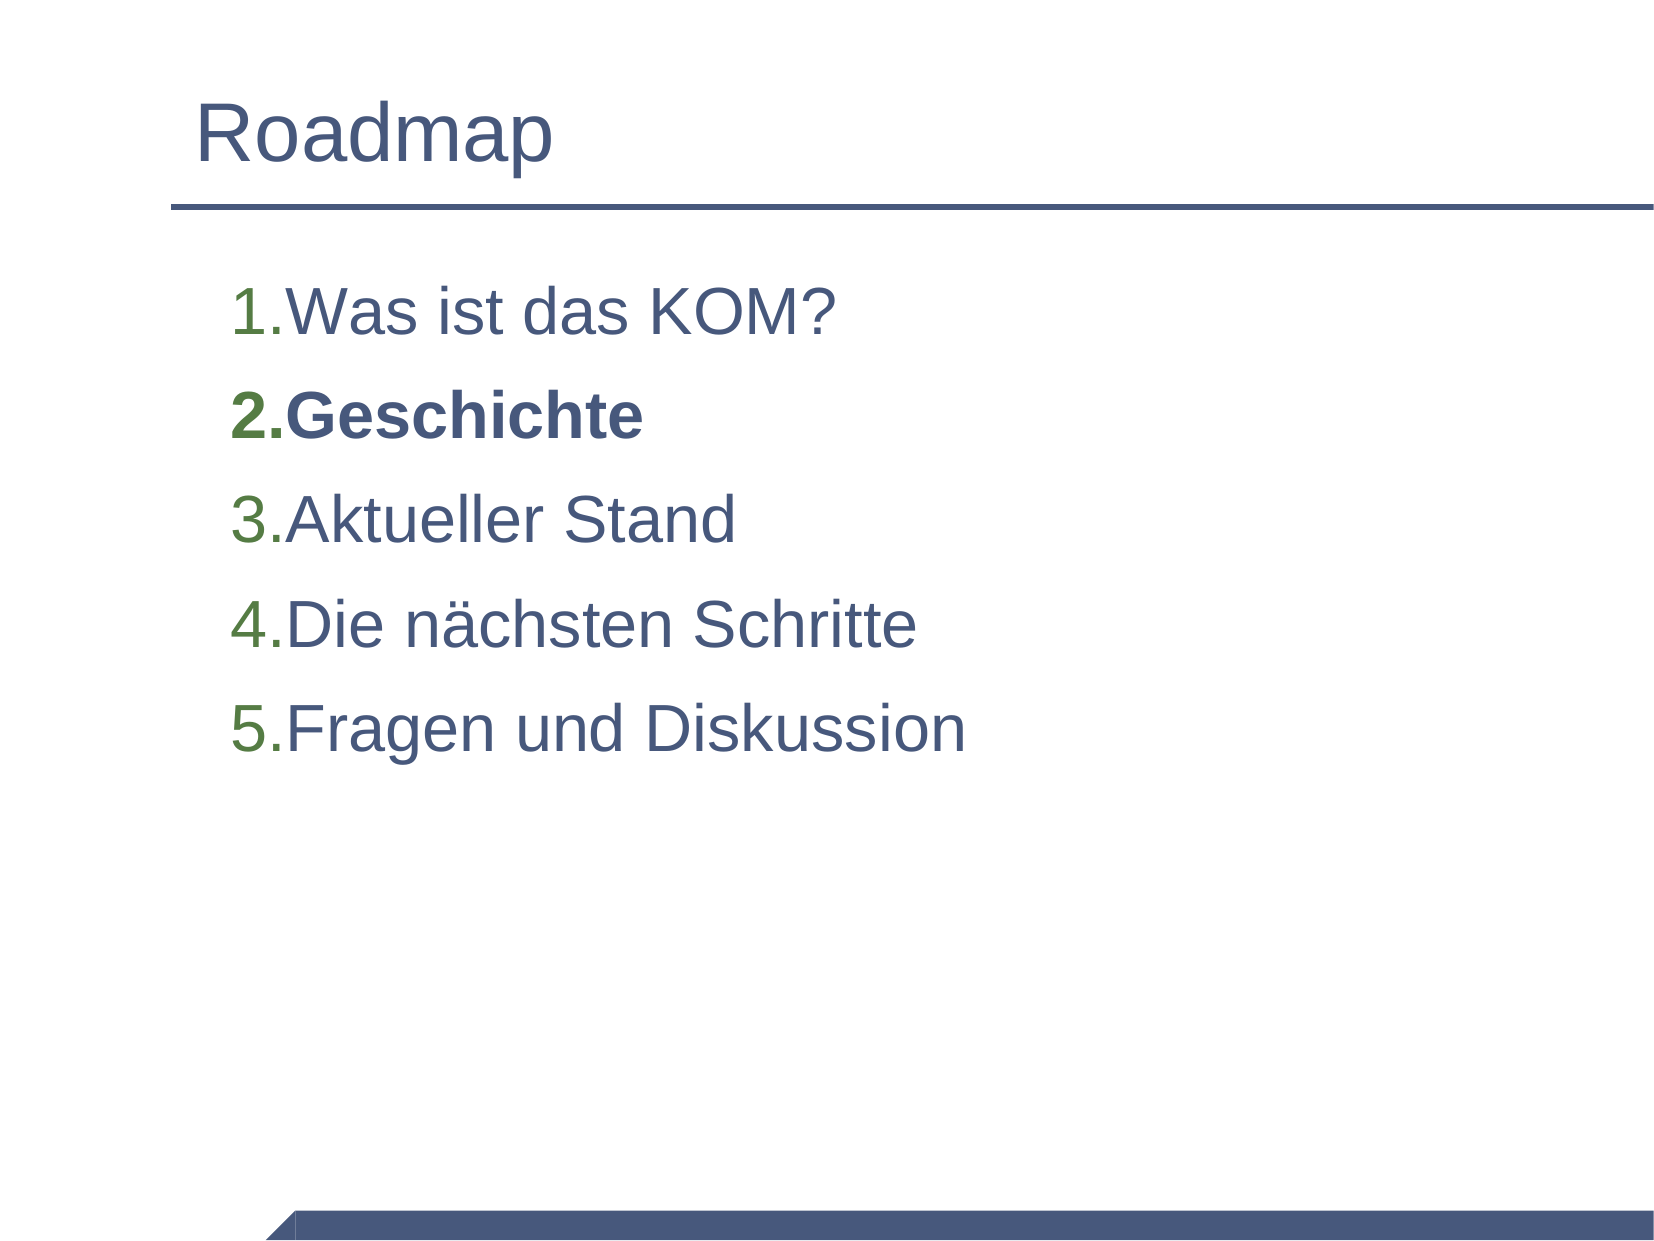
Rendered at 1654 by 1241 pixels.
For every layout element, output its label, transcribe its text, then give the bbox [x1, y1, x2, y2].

title Roadmap [194, 29, 1530, 237]
list Was ist das KOM? Geschichte Aktueller Stand Die nächsten Schritte Fragen und Diskussion [212, 274, 1530, 766]
